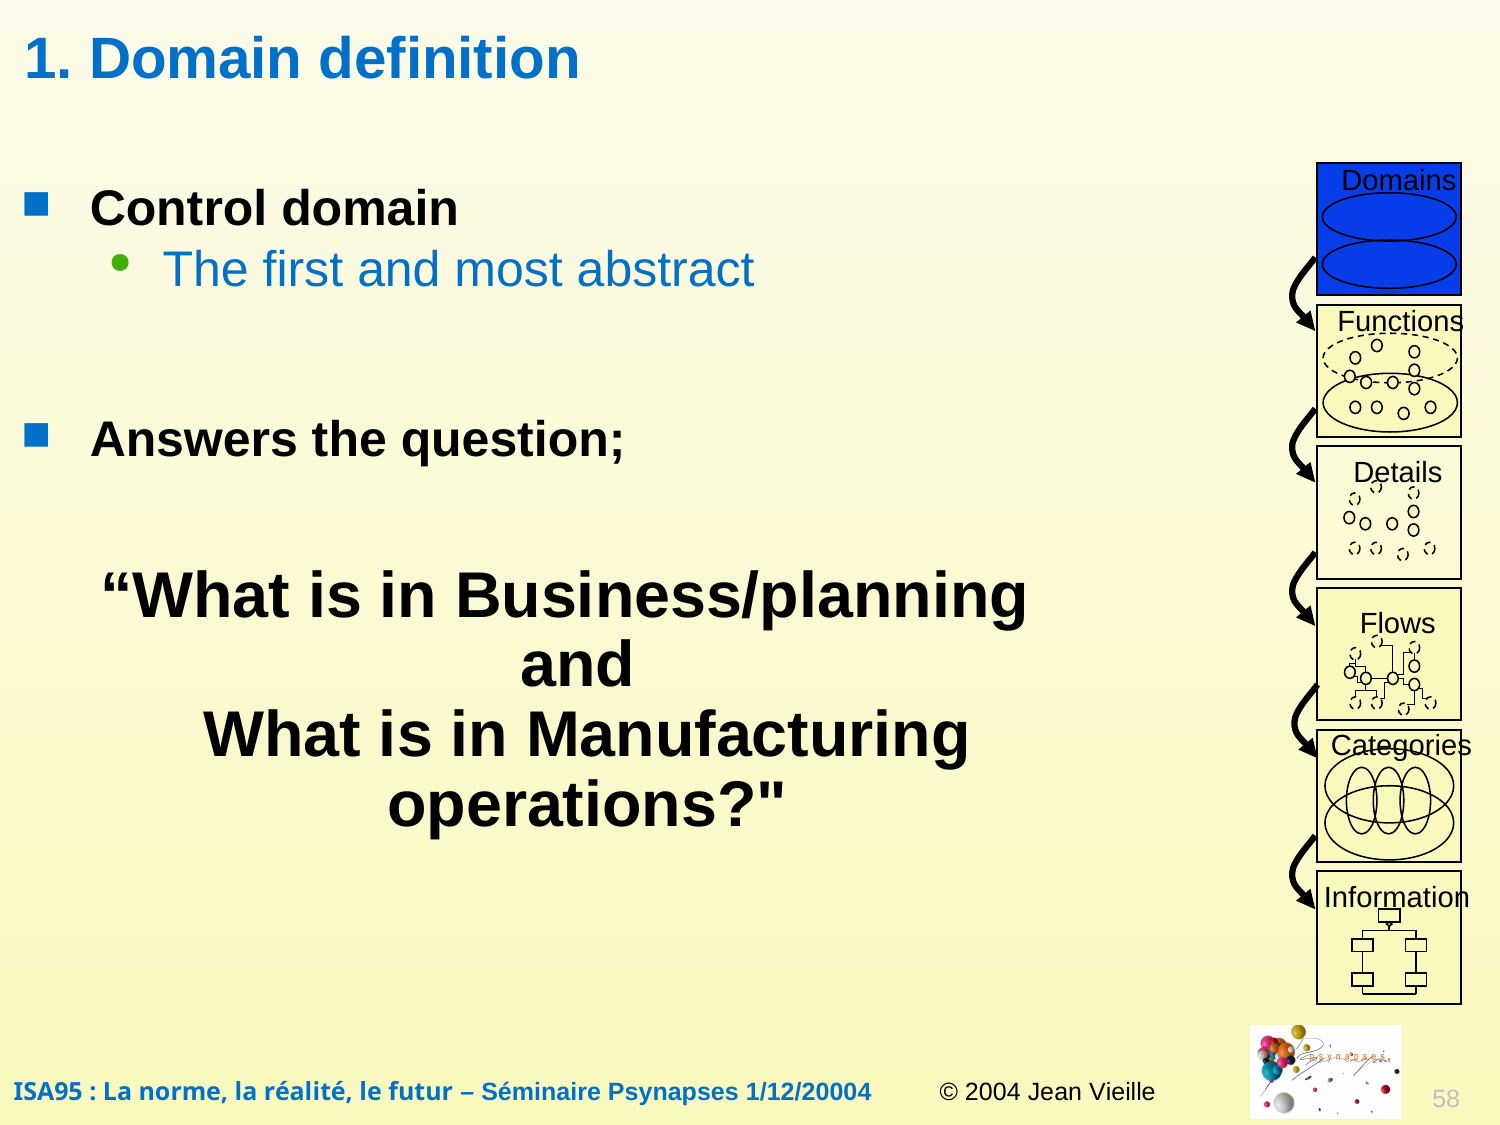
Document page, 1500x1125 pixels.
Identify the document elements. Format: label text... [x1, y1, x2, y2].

text_box [1380, 824, 1398, 832]
text_box [1403, 788, 1429, 820]
text_box [1431, 797, 1443, 812]
text_box [1408, 523, 1419, 537]
text_box Categories [1317, 719, 1487, 769]
text_box [1350, 817, 1371, 832]
text_box [1317, 588, 1461, 719]
text_box [1396, 769, 1408, 779]
text_box [1408, 505, 1419, 518]
text_box Domains [1328, 154, 1471, 203]
text_box [1424, 542, 1435, 555]
text_box [1403, 769, 1429, 792]
text_box [1317, 304, 1461, 438]
text_box [1423, 769, 1452, 802]
text_box [1360, 517, 1371, 530]
text_box [1377, 787, 1401, 822]
text_box [1349, 496, 1360, 506]
text_box [1326, 807, 1452, 859]
text_box [1348, 788, 1374, 820]
title 1. Domain definition [9, 12, 1476, 151]
text_box [1324, 242, 1455, 287]
text_box [1326, 769, 1354, 802]
text_box [1377, 769, 1400, 785]
text_box [1343, 511, 1355, 524]
text_box [1336, 798, 1346, 811]
text_box [1406, 818, 1427, 832]
text_box Functions [1324, 295, 1479, 345]
list Control domain The first and most abstract Answers the question; “What is in Business/planning and What is in Manufacturing operations?" [12, 174, 1100, 1026]
text_box [1317, 769, 1461, 862]
text_box [1317, 921, 1461, 1004]
text_box [1397, 548, 1409, 561]
text_box [1317, 163, 1461, 296]
text_box [1370, 542, 1382, 555]
text_box [1349, 542, 1360, 555]
text_box Details [1339, 447, 1457, 496]
text_box Information [1310, 871, 1484, 921]
text_box [1324, 203, 1455, 239]
text_box Flows [1346, 598, 1450, 647]
text_box [1369, 769, 1381, 779]
text_box [1386, 517, 1398, 530]
text_box [1348, 769, 1374, 793]
text_box [1408, 496, 1419, 500]
picture [1250, 1025, 1401, 1119]
